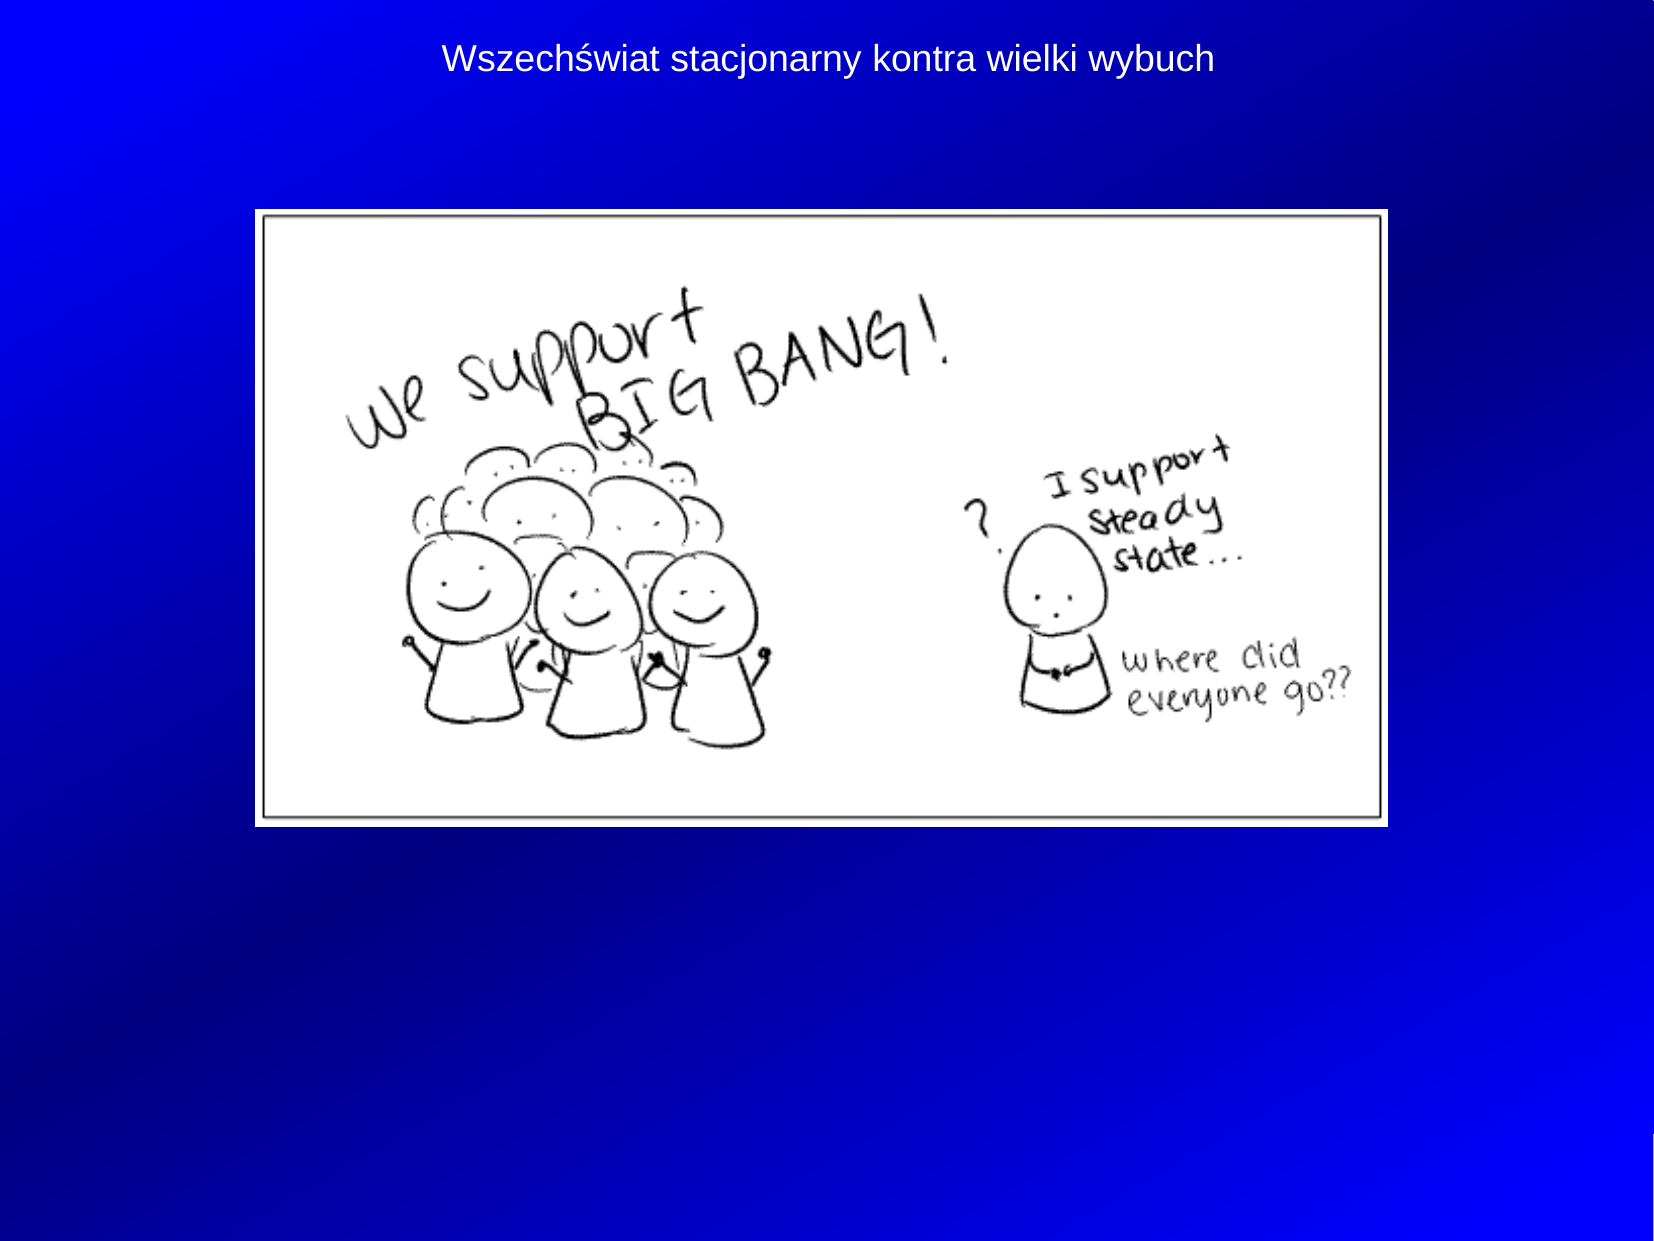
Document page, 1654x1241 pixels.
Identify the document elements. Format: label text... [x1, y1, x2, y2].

text_box Wszechświat stacjonarny kontra wielki wybuch [426, 30, 1231, 87]
picture [255, 209, 1388, 827]
